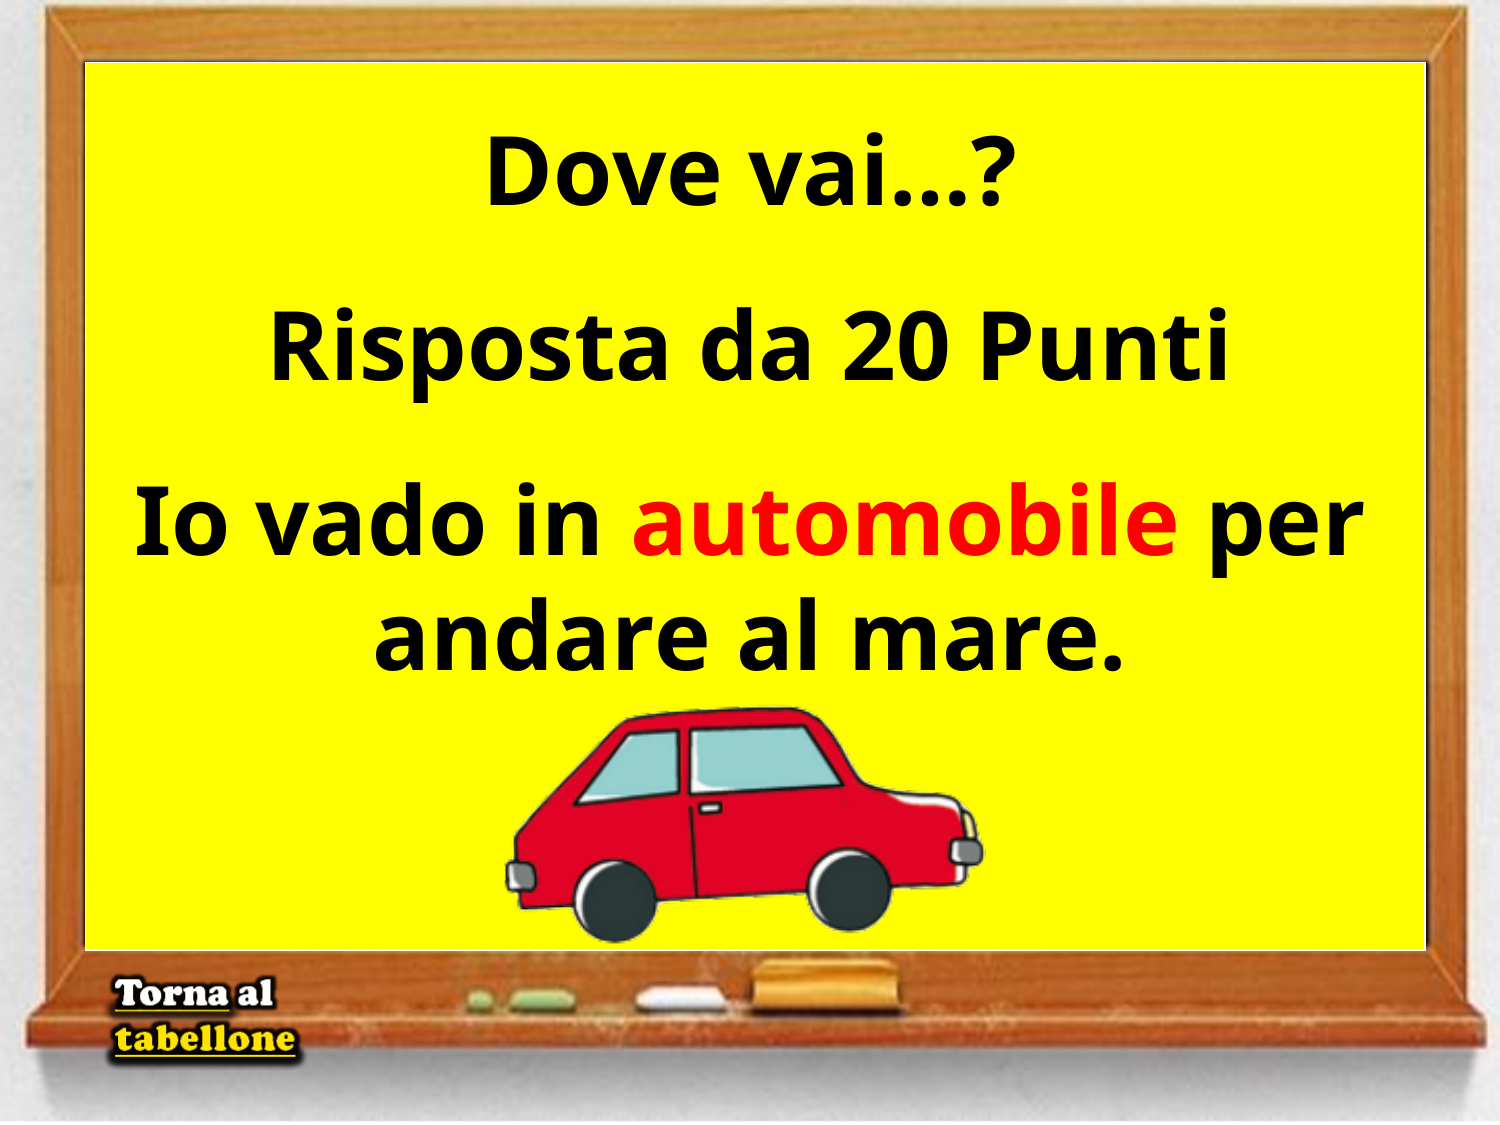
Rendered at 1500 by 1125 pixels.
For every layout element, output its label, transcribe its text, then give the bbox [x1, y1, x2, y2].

text_box Dove vai…? Risposta da 20 Punti Io vado in automobile per andare al mare. [87, 102, 1413, 873]
picture [0, 0, 1500, 1125]
text_box [85, 62, 1426, 950]
